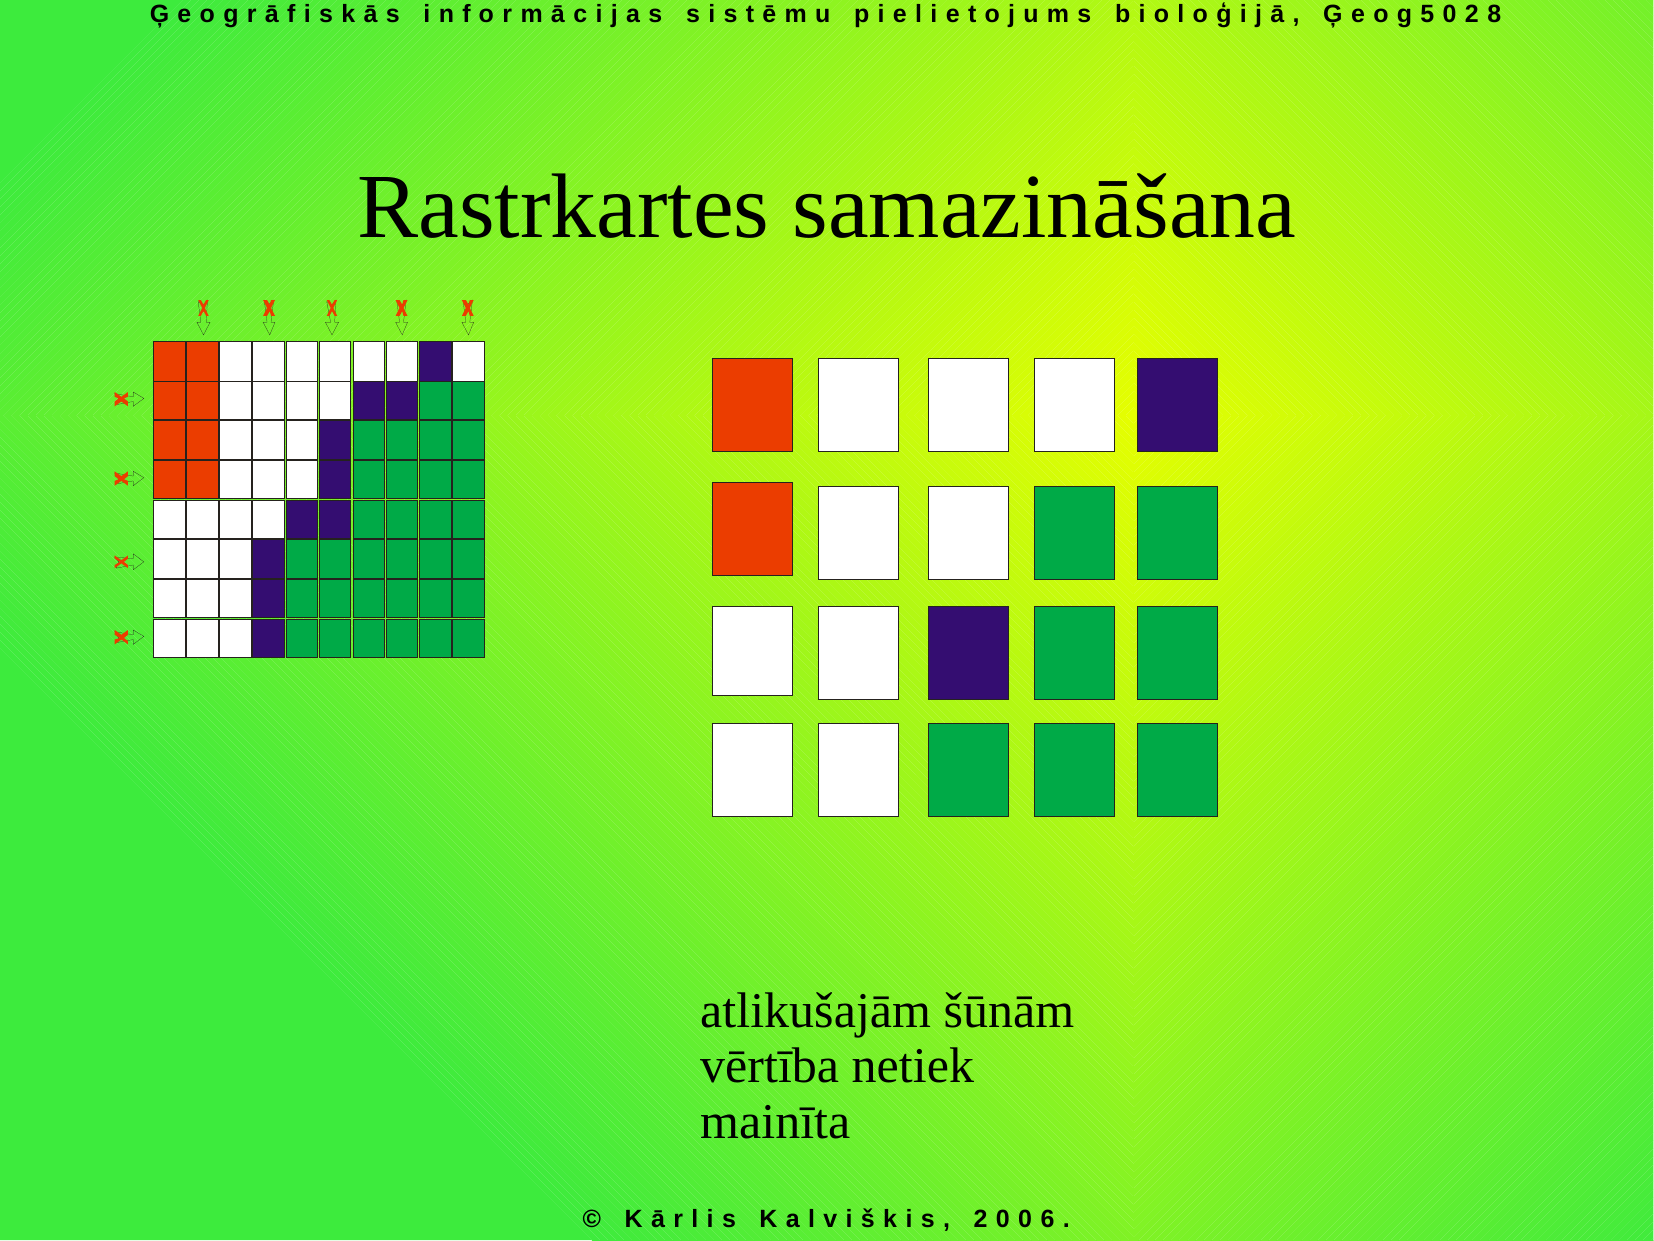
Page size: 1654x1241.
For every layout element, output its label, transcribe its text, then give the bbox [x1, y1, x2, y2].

picture [113, 298, 488, 661]
text_box atlikušajām šūnām vērtība netiek mainīta [700, 982, 1138, 1096]
title Rastrkartes samazināšana [121, 102, 1534, 311]
picture [708, 354, 1228, 827]
